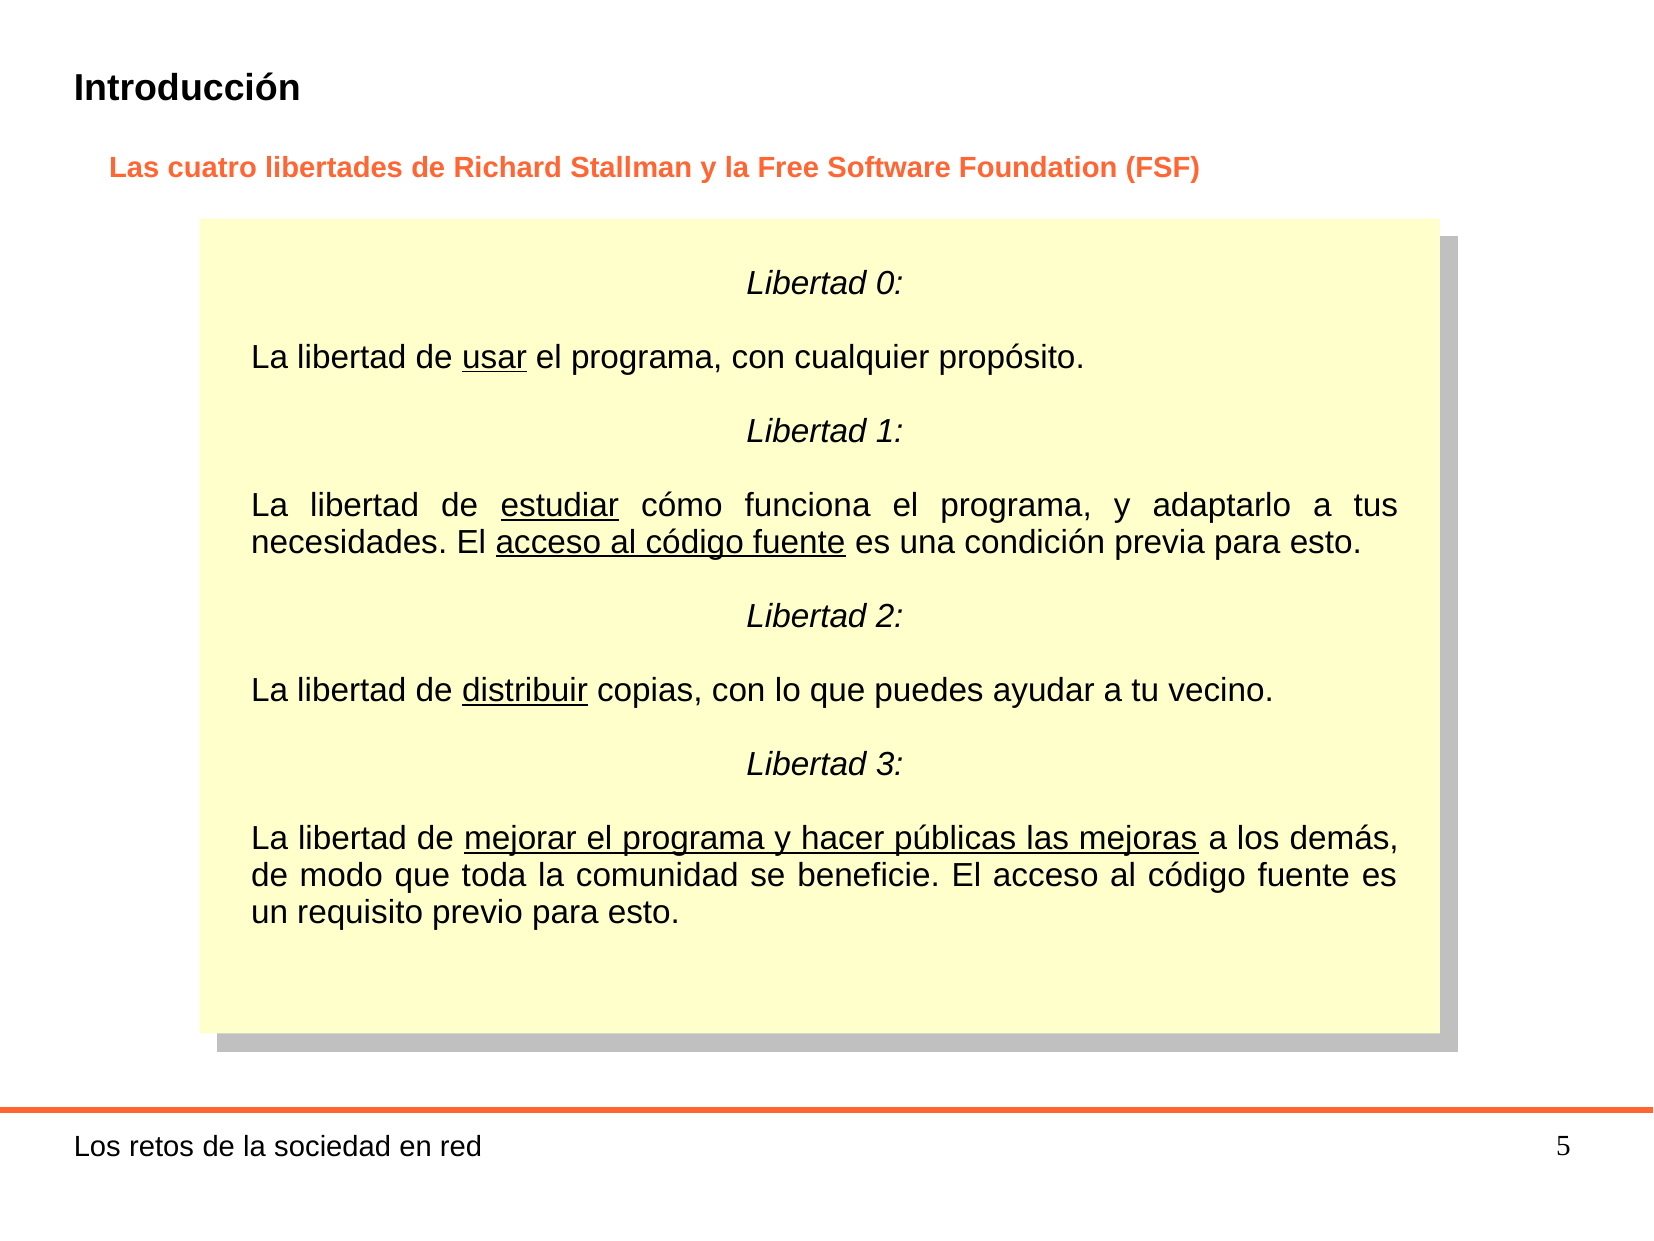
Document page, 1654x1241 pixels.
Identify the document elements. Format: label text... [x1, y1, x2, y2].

text_box Introducción Las cuatro libertades de Richard Stallman y la Free Software Foundation (FSF) [59, 59, 1595, 239]
text_box Los retos de la sociedad en red [59, 1122, 975, 1172]
text_box [199, 239, 1440, 1034]
text_box Libertad 0: La libertad de usar el programa, con cualquier propósito. Libertad 1: La libertad de estudiar cómo funciona el programa, y adaptarlo a tus necesidades. El acceso al código fuente es una condición previa para esto. Libertad 2: La libertad de distribuir copias, con lo que puedes ayudar a tu vecino. Libertad 3: La libertad de mejorar el programa y hacer públicas las mejoras a los demás, de modo que toda la comunidad se beneficie. El acceso al código fuente es un requisito previo para esto. [236, 257, 1418, 1004]
